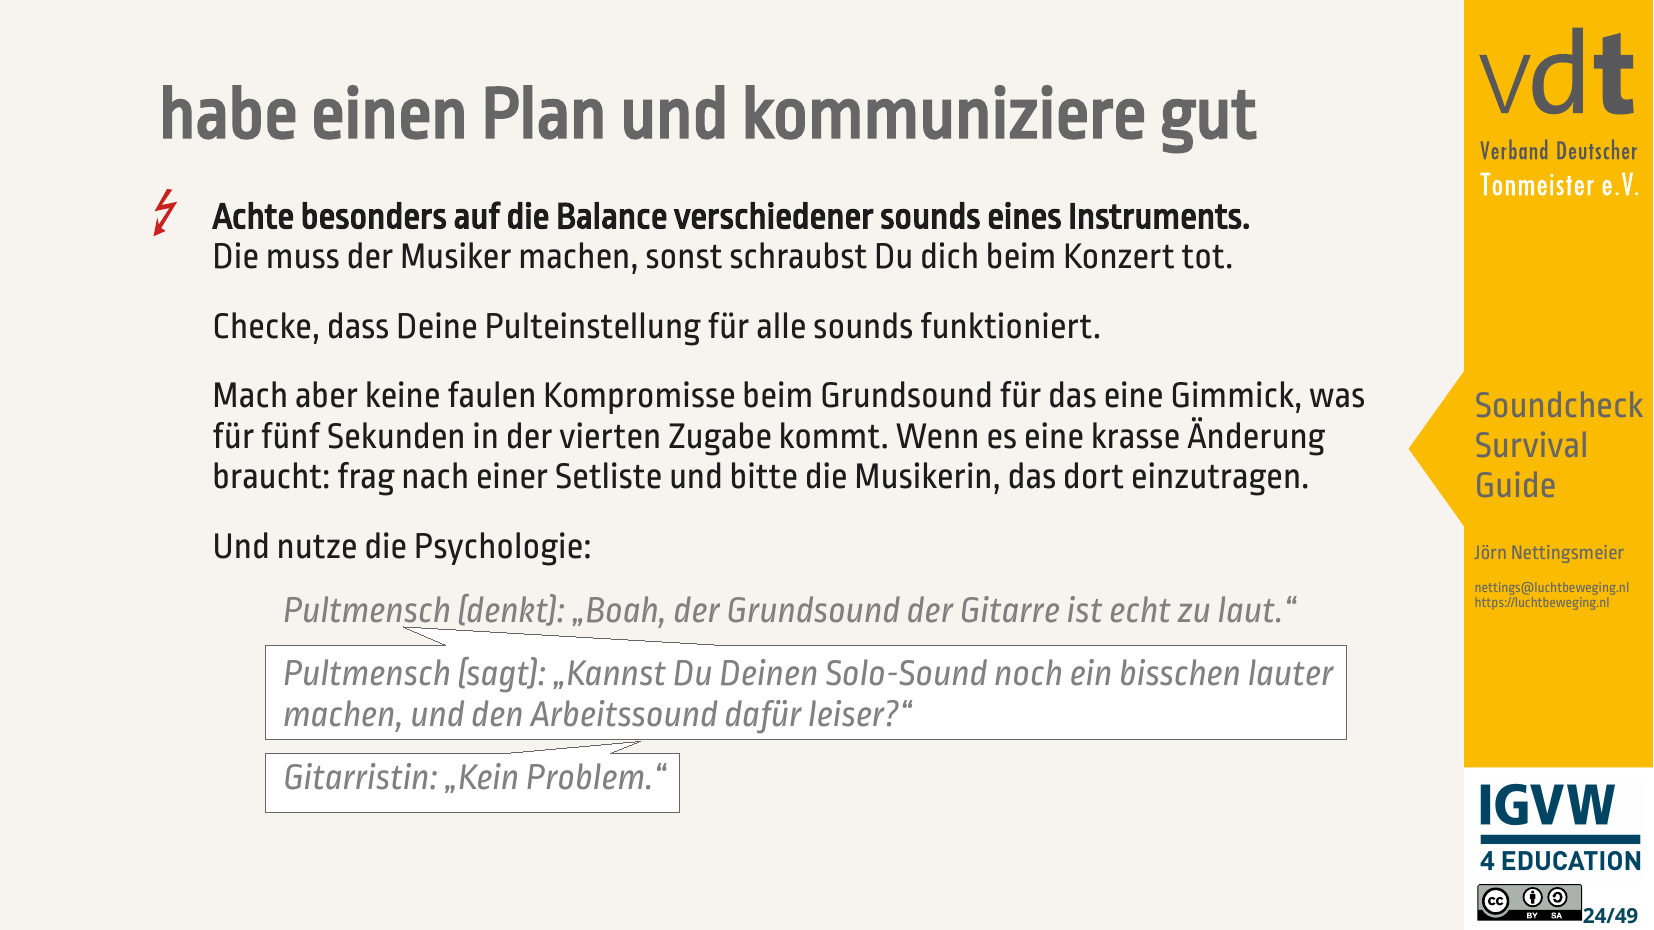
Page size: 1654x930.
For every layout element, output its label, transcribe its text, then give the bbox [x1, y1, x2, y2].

picture [1477, 780, 1646, 882]
list Achte besonders auf die Balance verschiedener sounds eines Instruments. Die muss der Musiker machen, sonst schraubst Du dich beim Konzert tot. Checke, dass Deine Pulteinstellung für alle sounds funktioniert. Mach aber keine faulen Kompromisse beim Grundsound für das eine Gimmick, was für fünf Sekunden in der vierten Zugabe kommt. Wenn es eine krasse Änderung braucht: frag nach einer Setliste und bitte die Musikerin, das dort einzutragen. Und nutze die Psychologie: Pultmensch (denkt): „Boah, der Grundsound der Gitarre ist echt zu laut.“ Pultmensch (sagt): „Kannst Du Deinen Solo-Sound noch ein bisschen lauter machen, und den Arbeitssound dafür leiser?“ Gitarristin: „Kein Problem.“ [141, 196, 1394, 930]
text_box [153, 188, 178, 237]
title habe einen Plan und kommuniziere gut [82, 37, 1335, 193]
